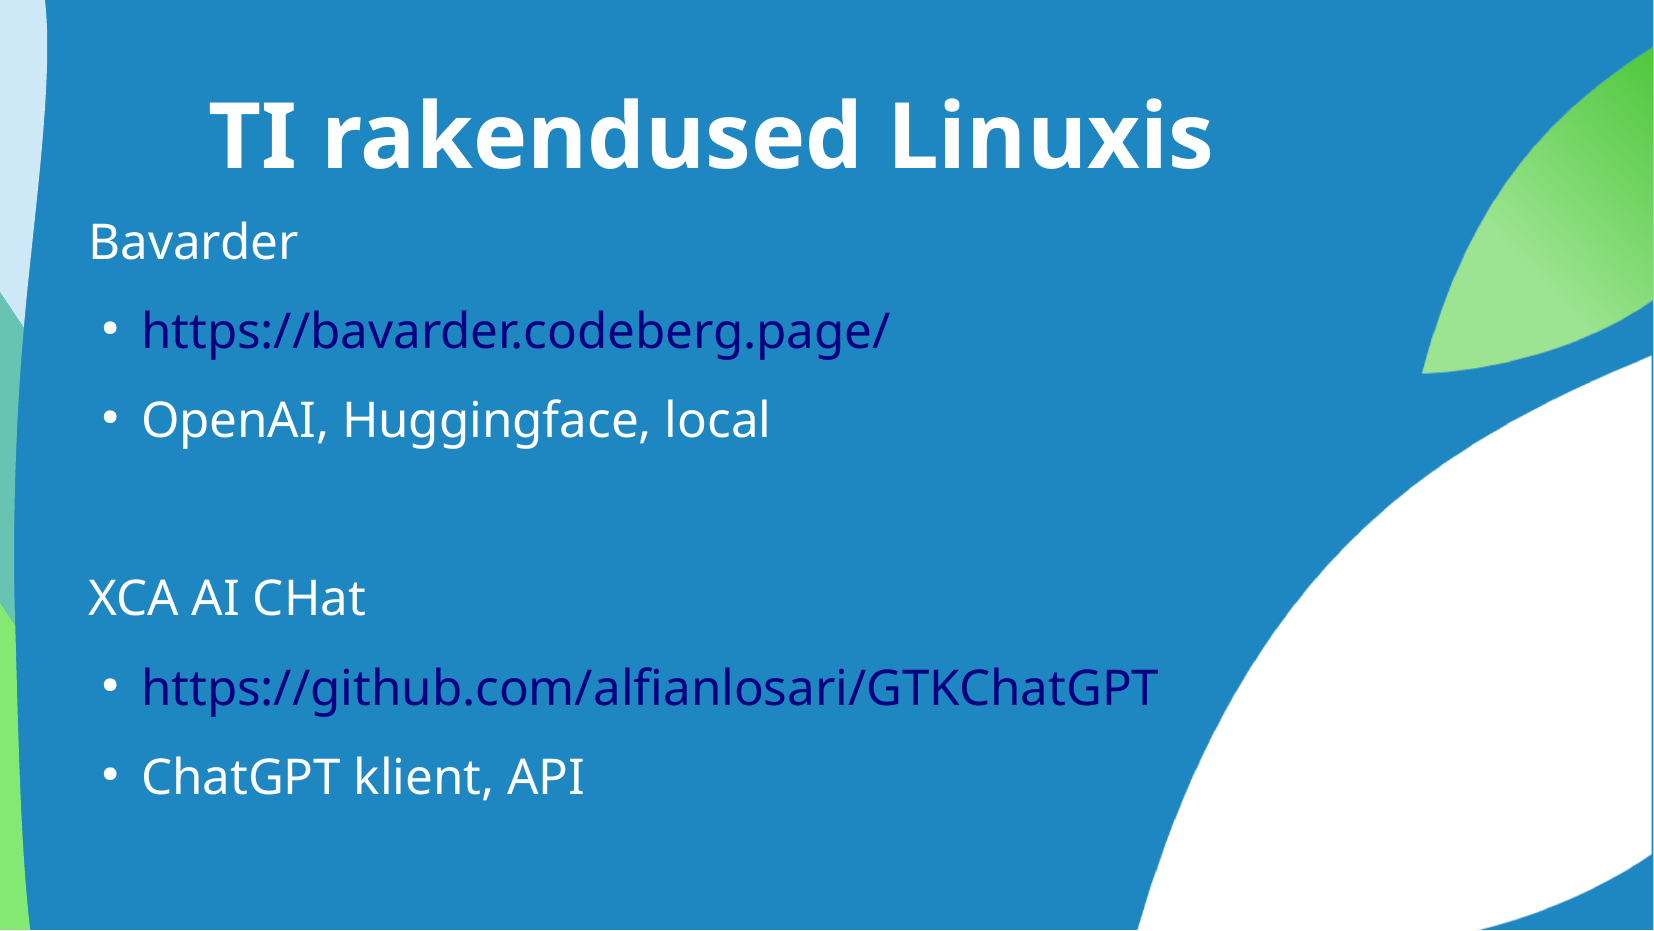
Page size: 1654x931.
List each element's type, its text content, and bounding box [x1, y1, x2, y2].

list Bavarder https://bavarder.codeberg.page/ OpenAI, Huggingface, local XCA AI CHat https://github.com/alfianlosari/GTKChatGPT ChatGPT klient, API [88, 206, 1182, 857]
title TI rakendused Linuxis [88, 59, 1335, 207]
picture [1138, 47, 1654, 931]
